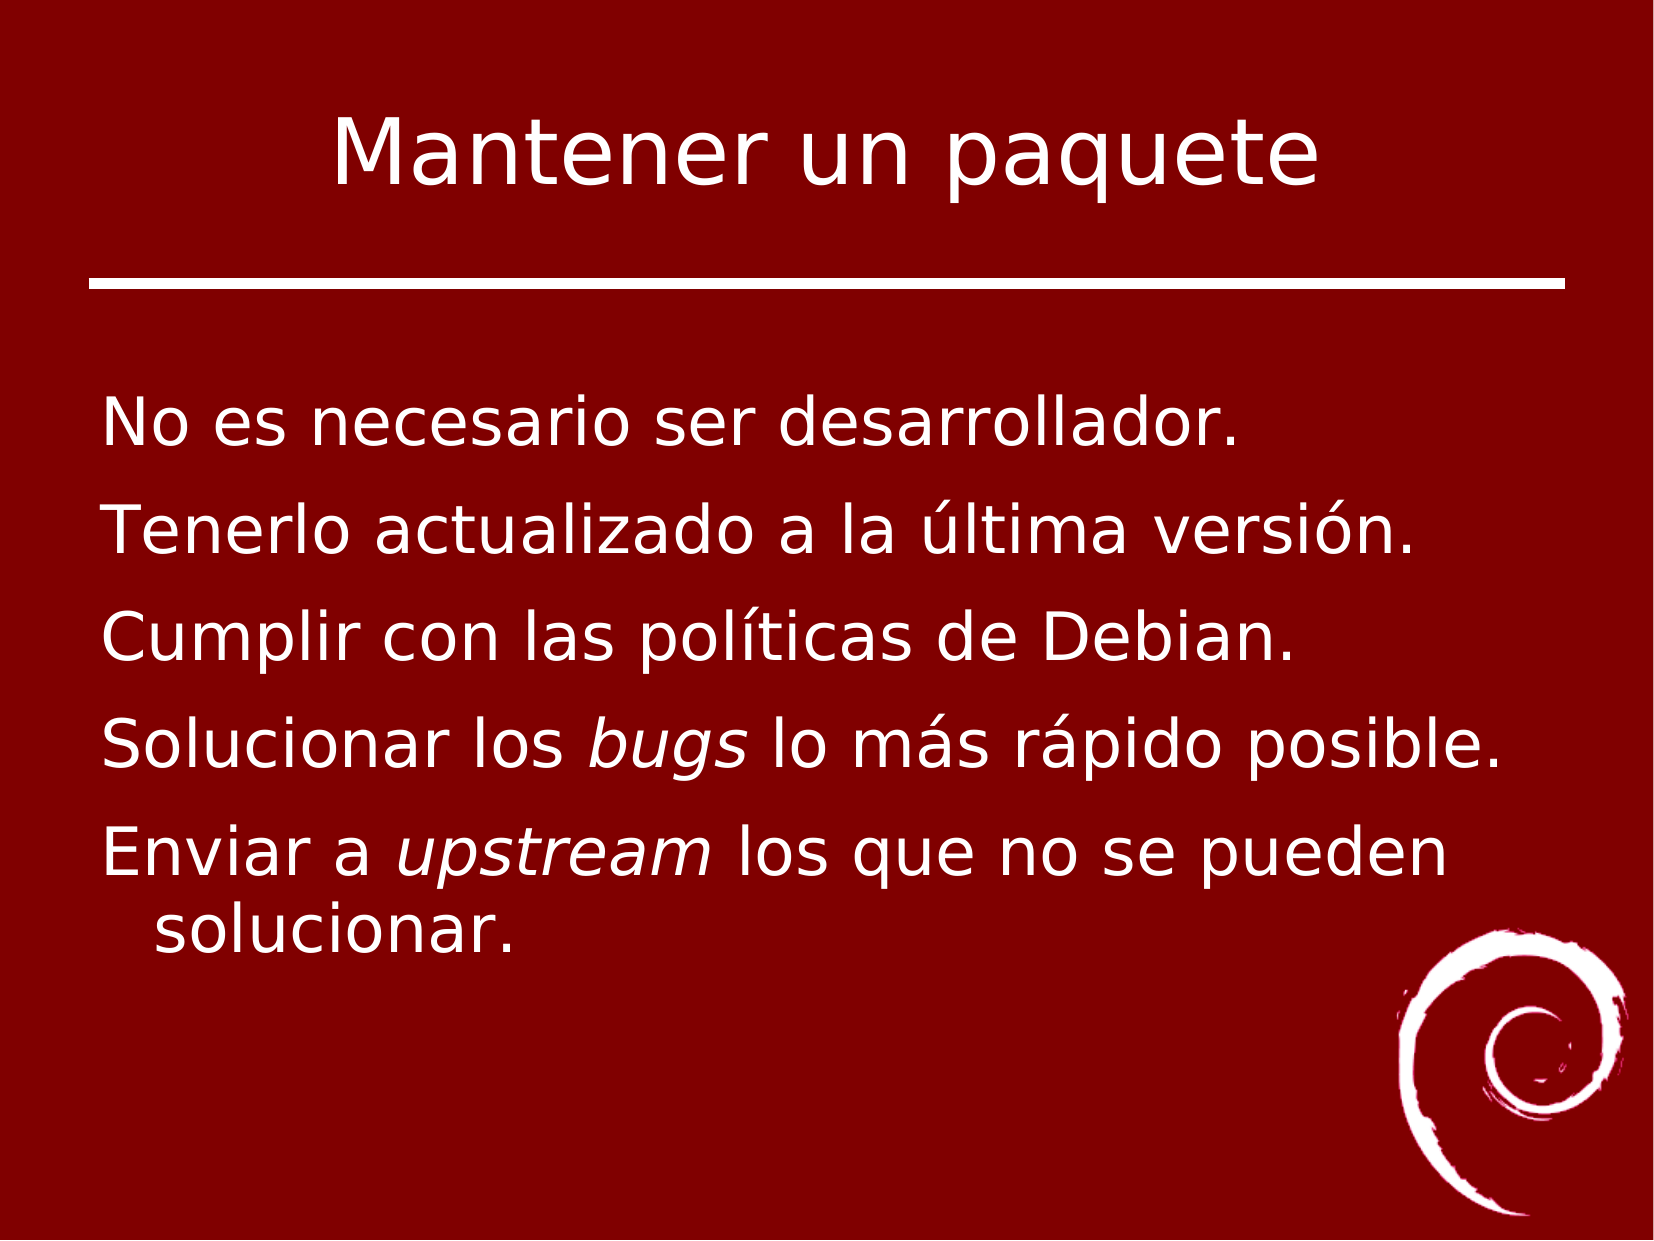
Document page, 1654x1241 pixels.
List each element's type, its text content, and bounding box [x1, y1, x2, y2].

list No es necesario ser desarrollador. Tenerlo actualizado a la última versión. Cumplir con las políticas de Debian. Solucionar los bugs lo más rápido posible. Enviar a upstream los que no se pueden solucionar. [82, 383, 1571, 1094]
picture [1394, 925, 1632, 1218]
title Mantener un paquete [82, 56, 1571, 250]
